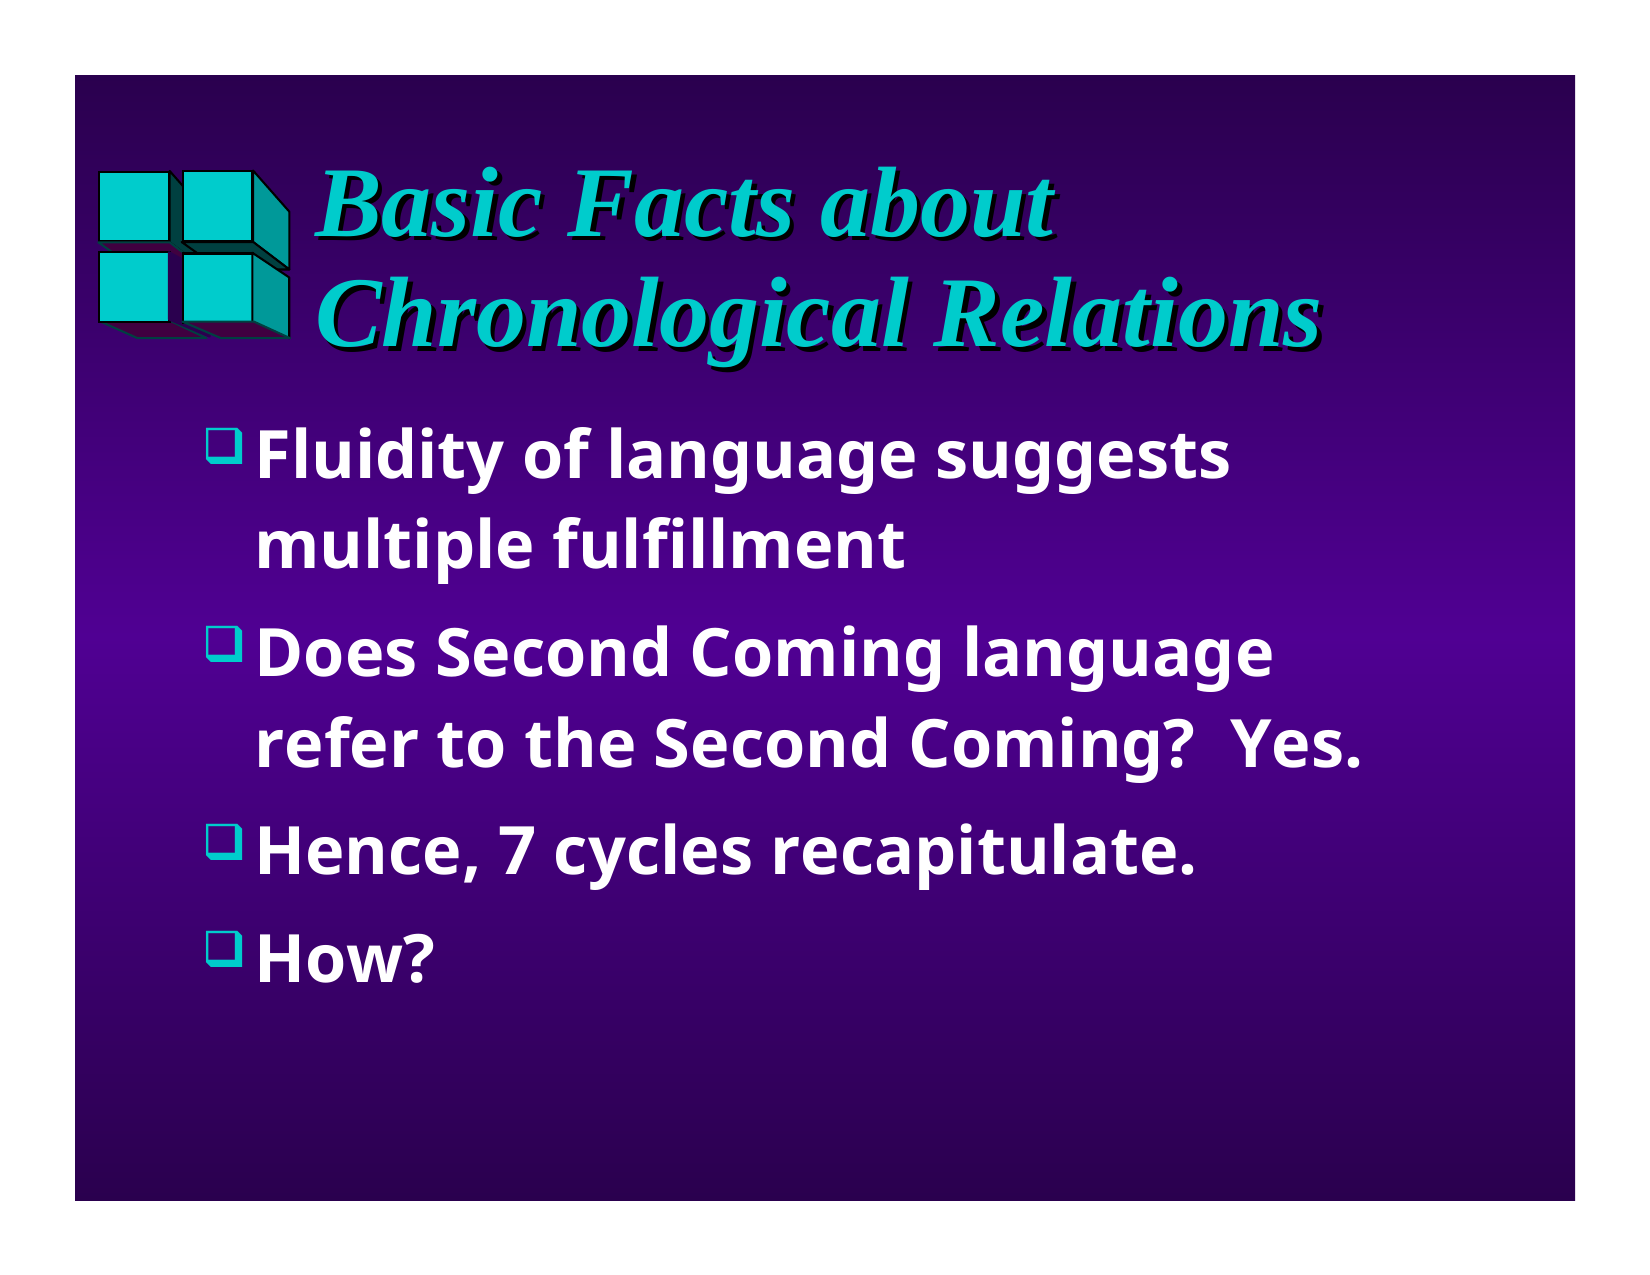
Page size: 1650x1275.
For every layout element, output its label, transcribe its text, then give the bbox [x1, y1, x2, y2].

title Basic Facts about Chronological Relations [299, 120, 1463, 395]
list Fluidity of language suggests multiple fulfillment Does Second Coming language refer to the Second Coming? Yes. Hence, 7 cycles recapitulate. How? [187, 399, 1463, 1075]
